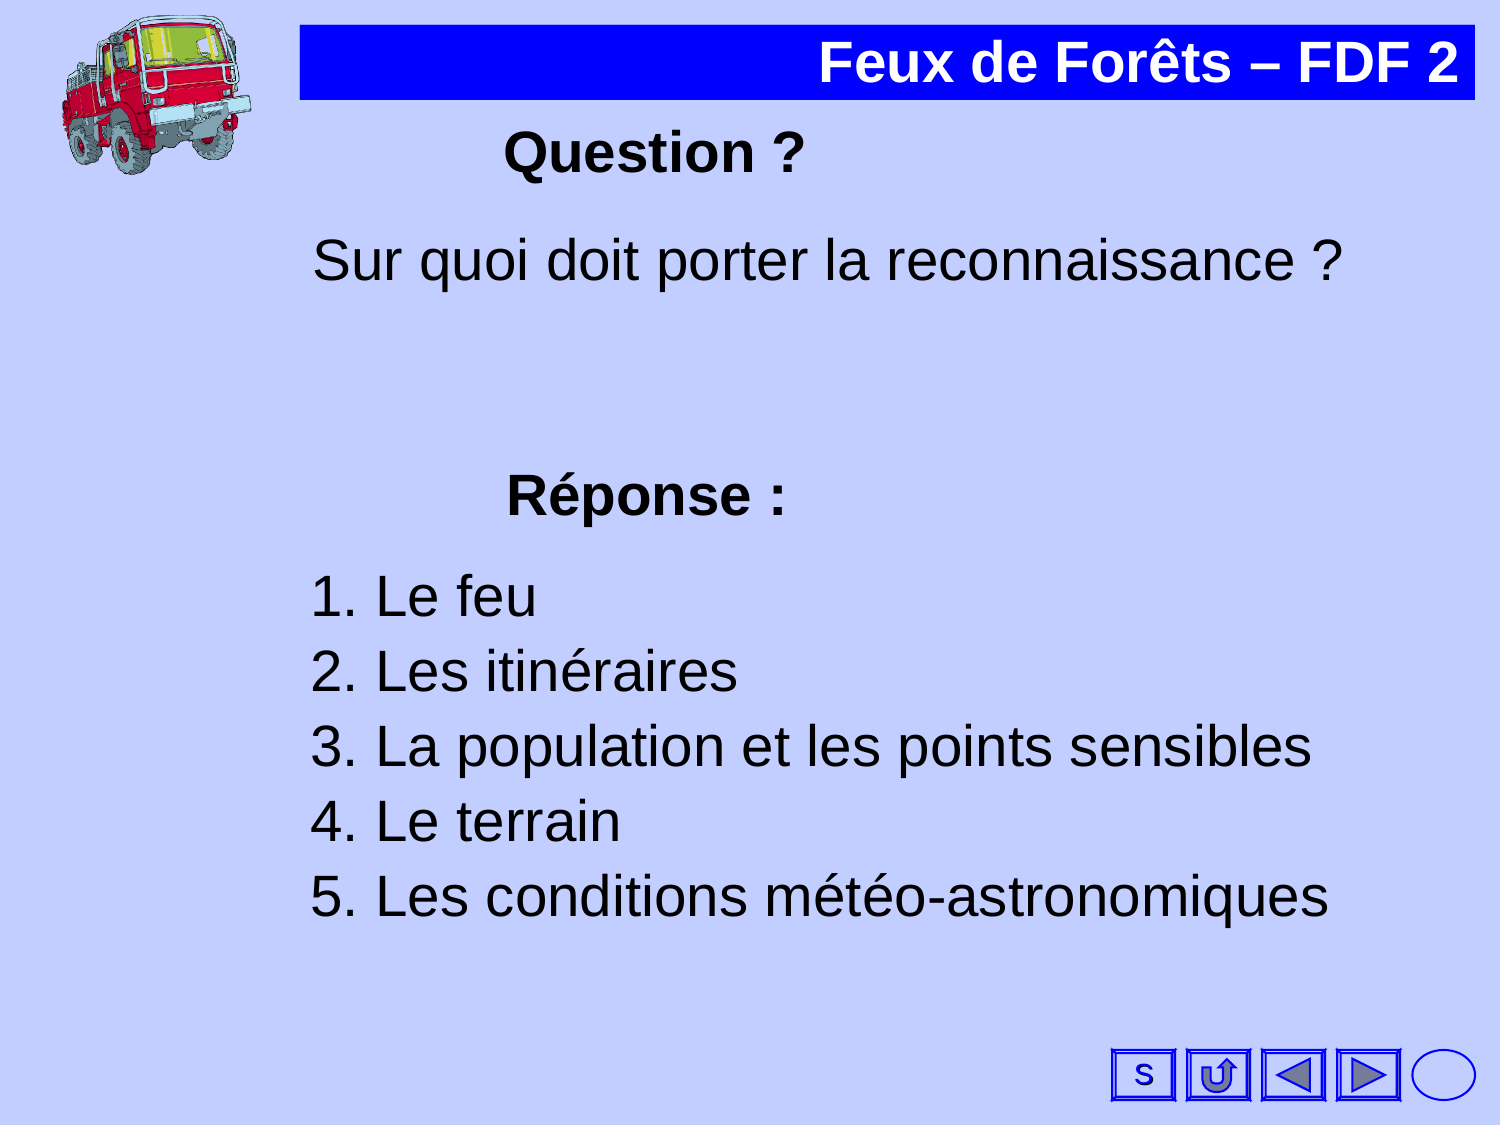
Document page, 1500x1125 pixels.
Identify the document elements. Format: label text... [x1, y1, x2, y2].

text_box Question ? [488, 112, 823, 193]
list Le feu Les itinéraires La population et les points sensibles Le terrain Les conditions météo-astronomiques [295, 561, 1359, 941]
text_box [1412, 1049, 1476, 1101]
text_box Feux de Forêts – FDF 2 [299, 24, 1475, 100]
text_box Réponse : [491, 455, 820, 536]
list Sur quoi doit porter la reconnaissance ? [230, 224, 1412, 399]
